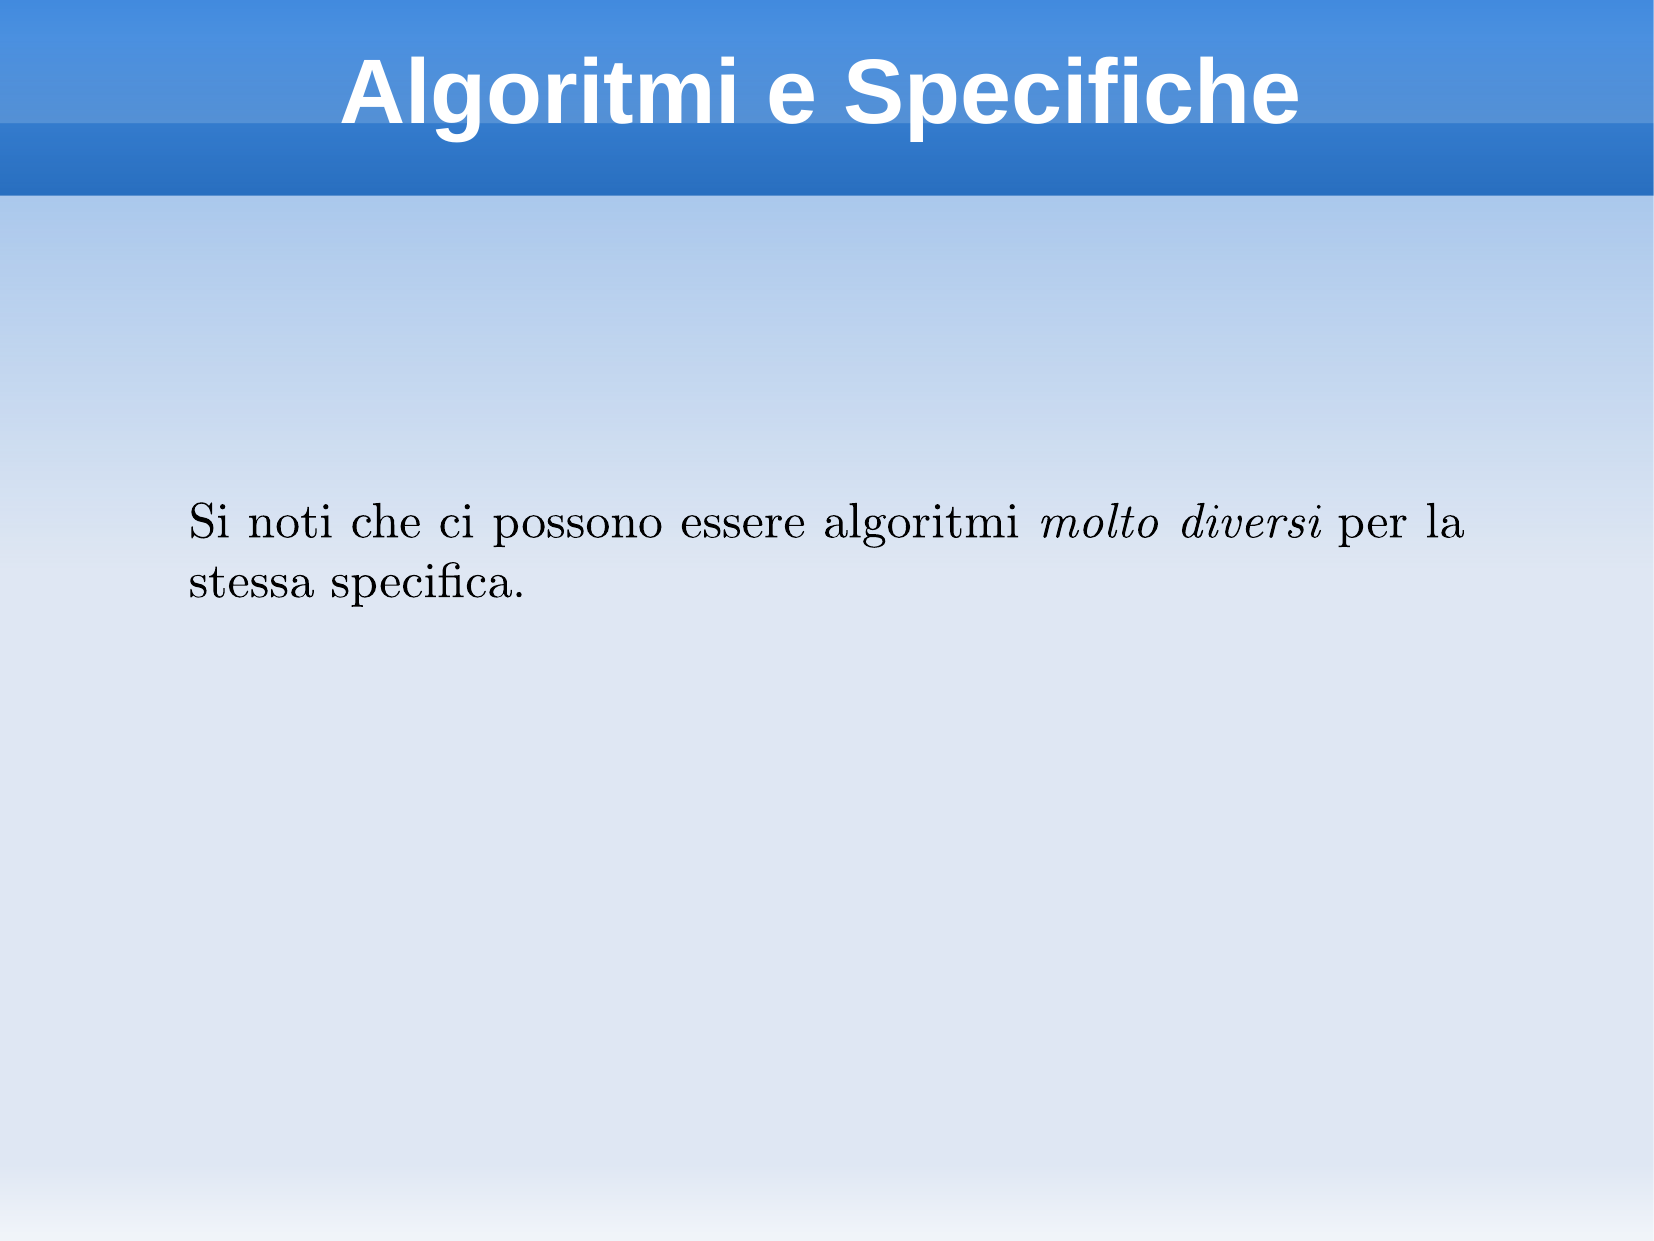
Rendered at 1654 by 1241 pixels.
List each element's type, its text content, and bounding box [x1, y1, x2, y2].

text_box [188, 502, 1465, 607]
title Algoritmi e Specifiche [76, 0, 1565, 196]
picture [0, 0, 1654, 1241]
